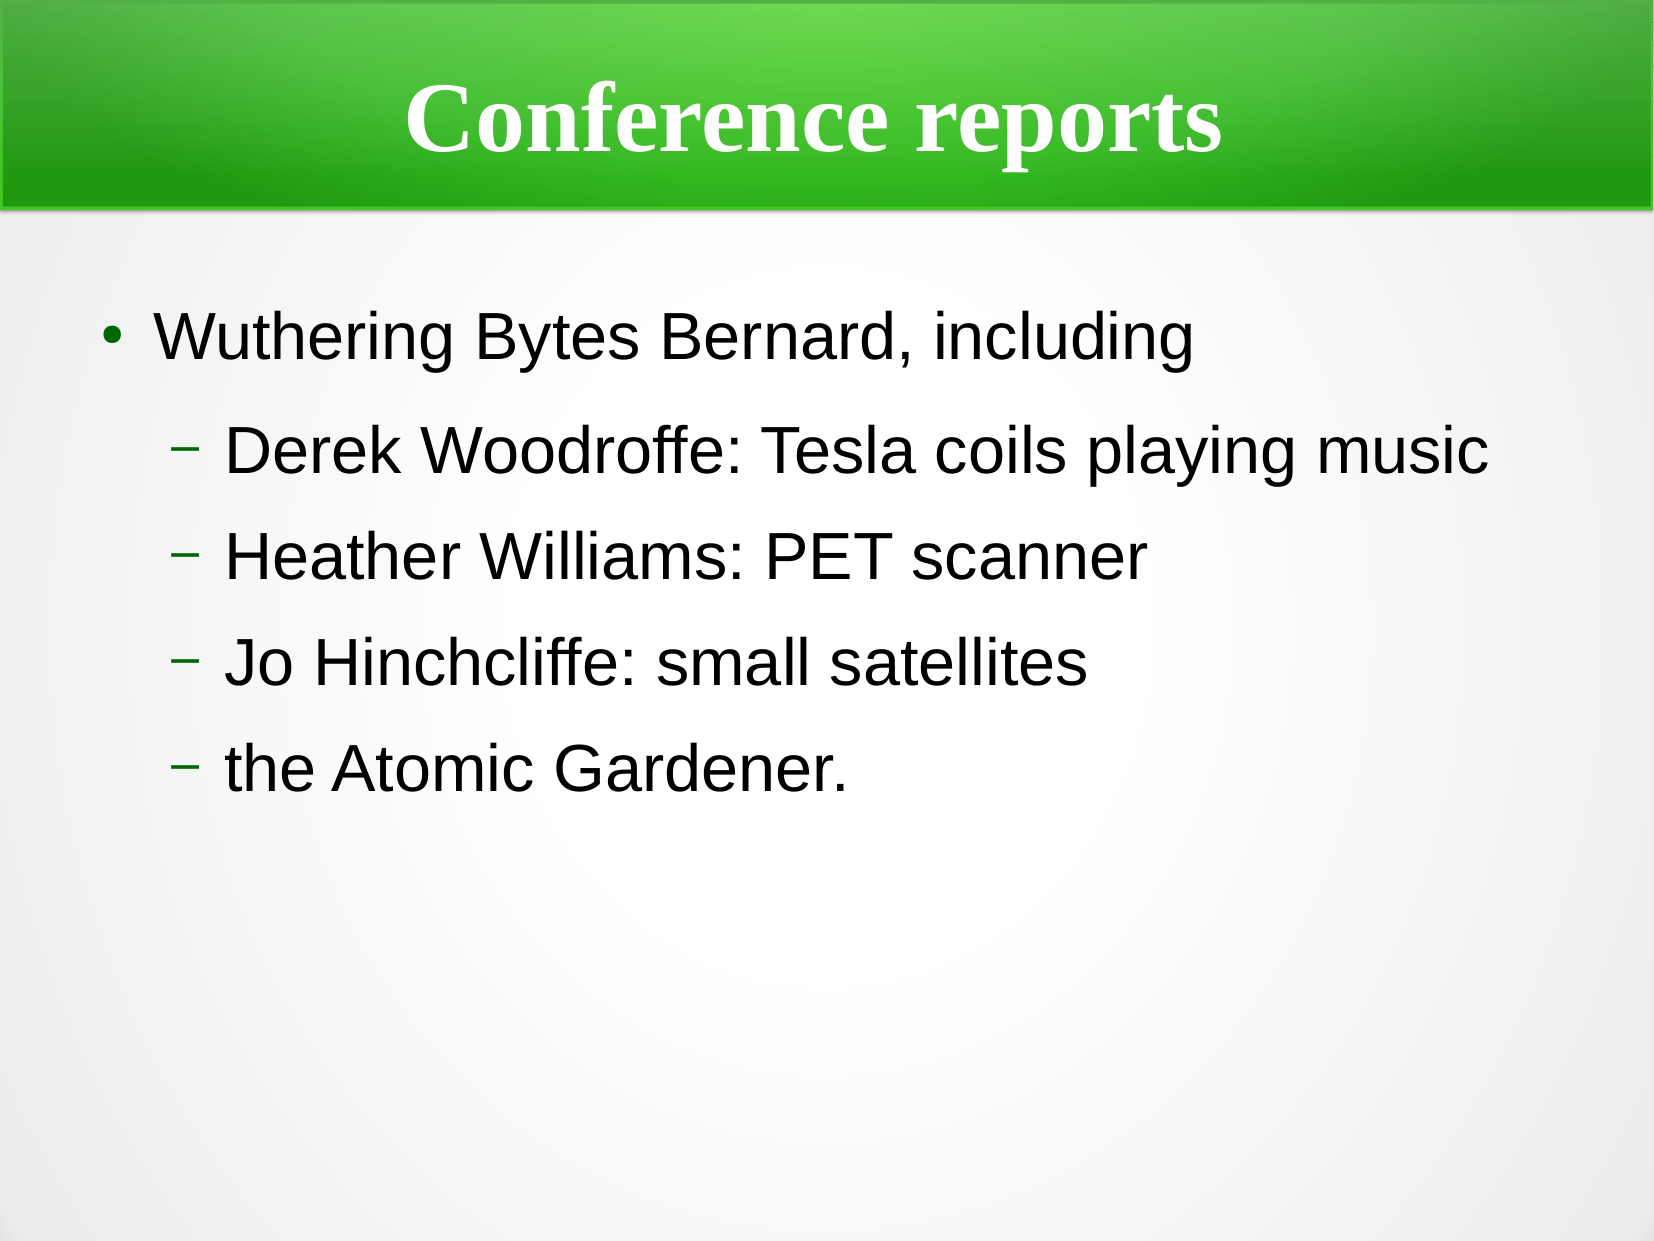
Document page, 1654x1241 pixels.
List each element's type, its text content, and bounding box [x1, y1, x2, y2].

list Wuthering Bytes Bernard, including Derek Woodroffe: Tesla coils playing music Heather Williams: PET scanner Jo Hinchcliffe: small satellites the Atomic Gardener. [82, 299, 1571, 1019]
title Conference reports [82, 45, 1571, 192]
